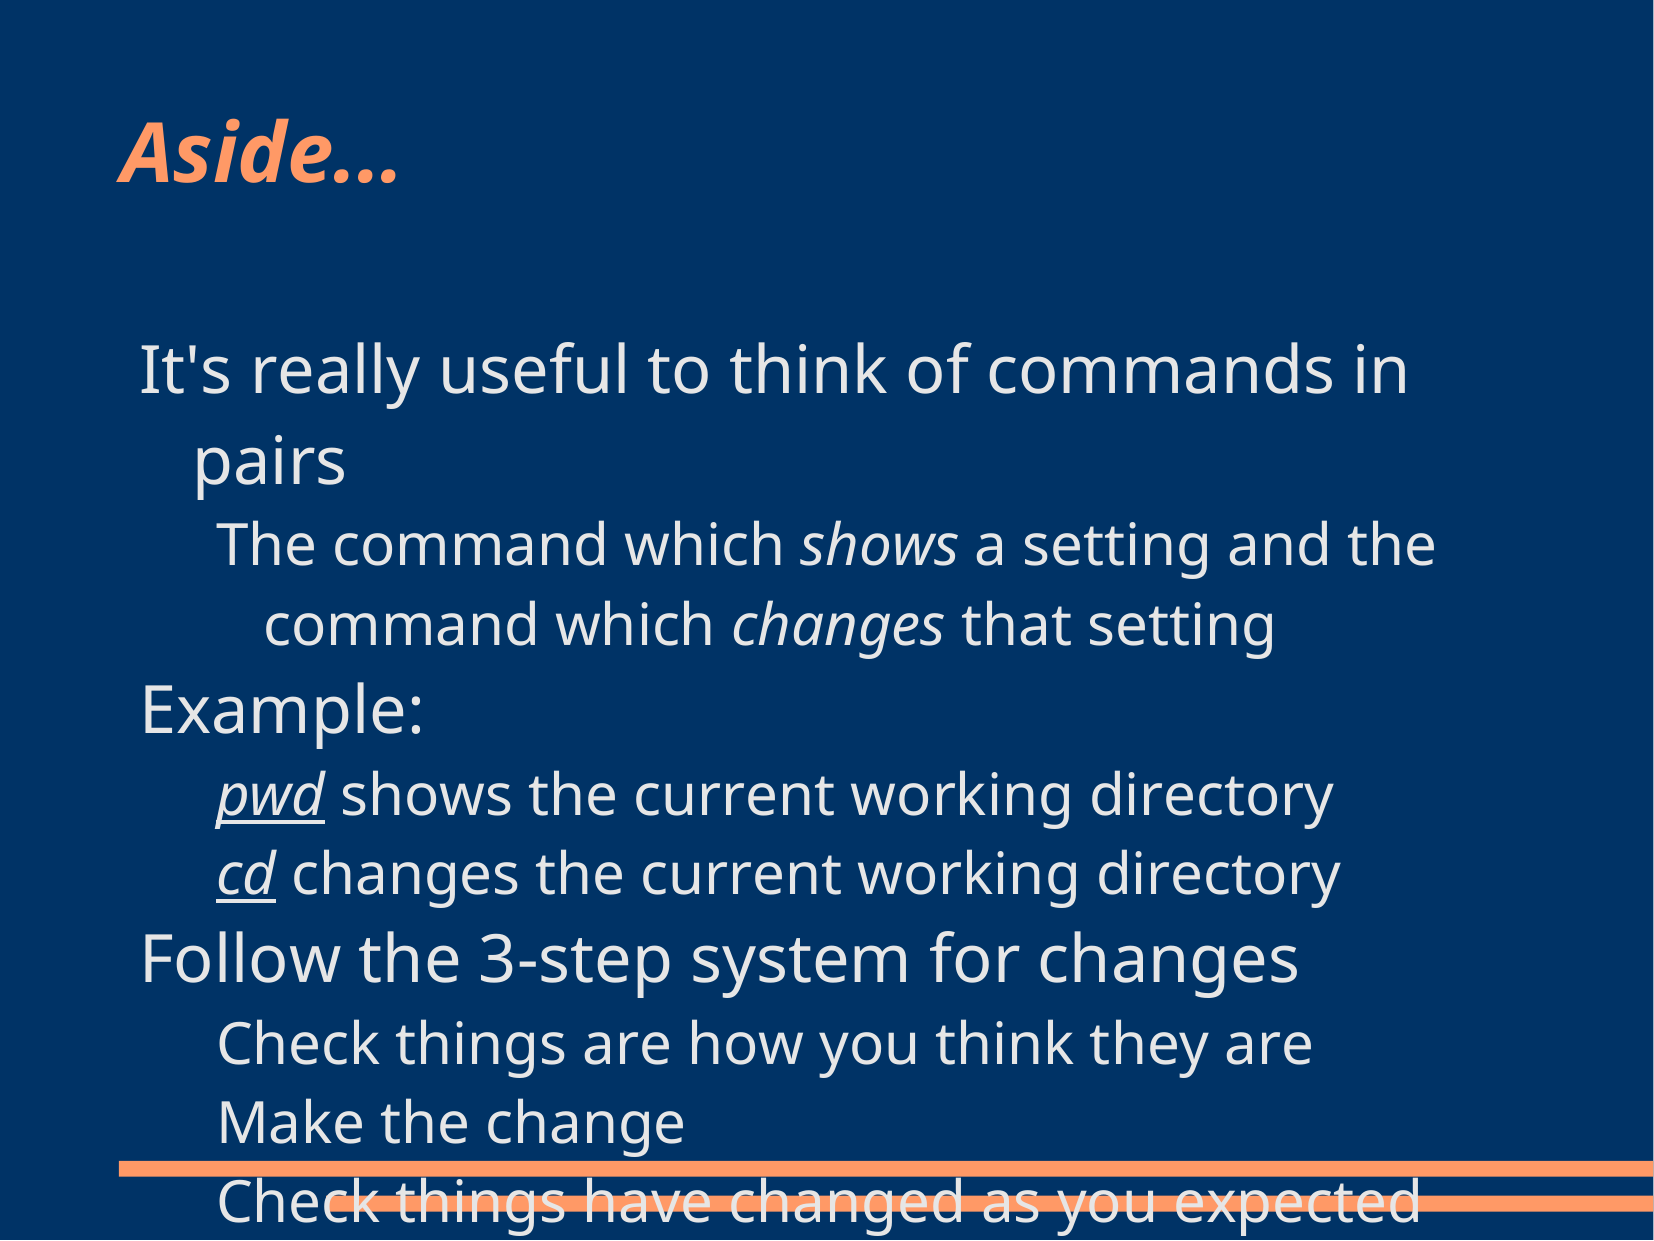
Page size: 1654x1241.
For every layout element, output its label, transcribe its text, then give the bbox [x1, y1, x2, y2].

title Aside... [121, 46, 1534, 254]
list It's really useful to think of commands in pairs The command which shows a setting and the command which changes that setting Example: pwd shows the current working directory cd changes the current working directory Follow the 3-step system for changes Check things are how you think they are Make the change Check things have changed as you expected [121, 322, 1561, 1132]
